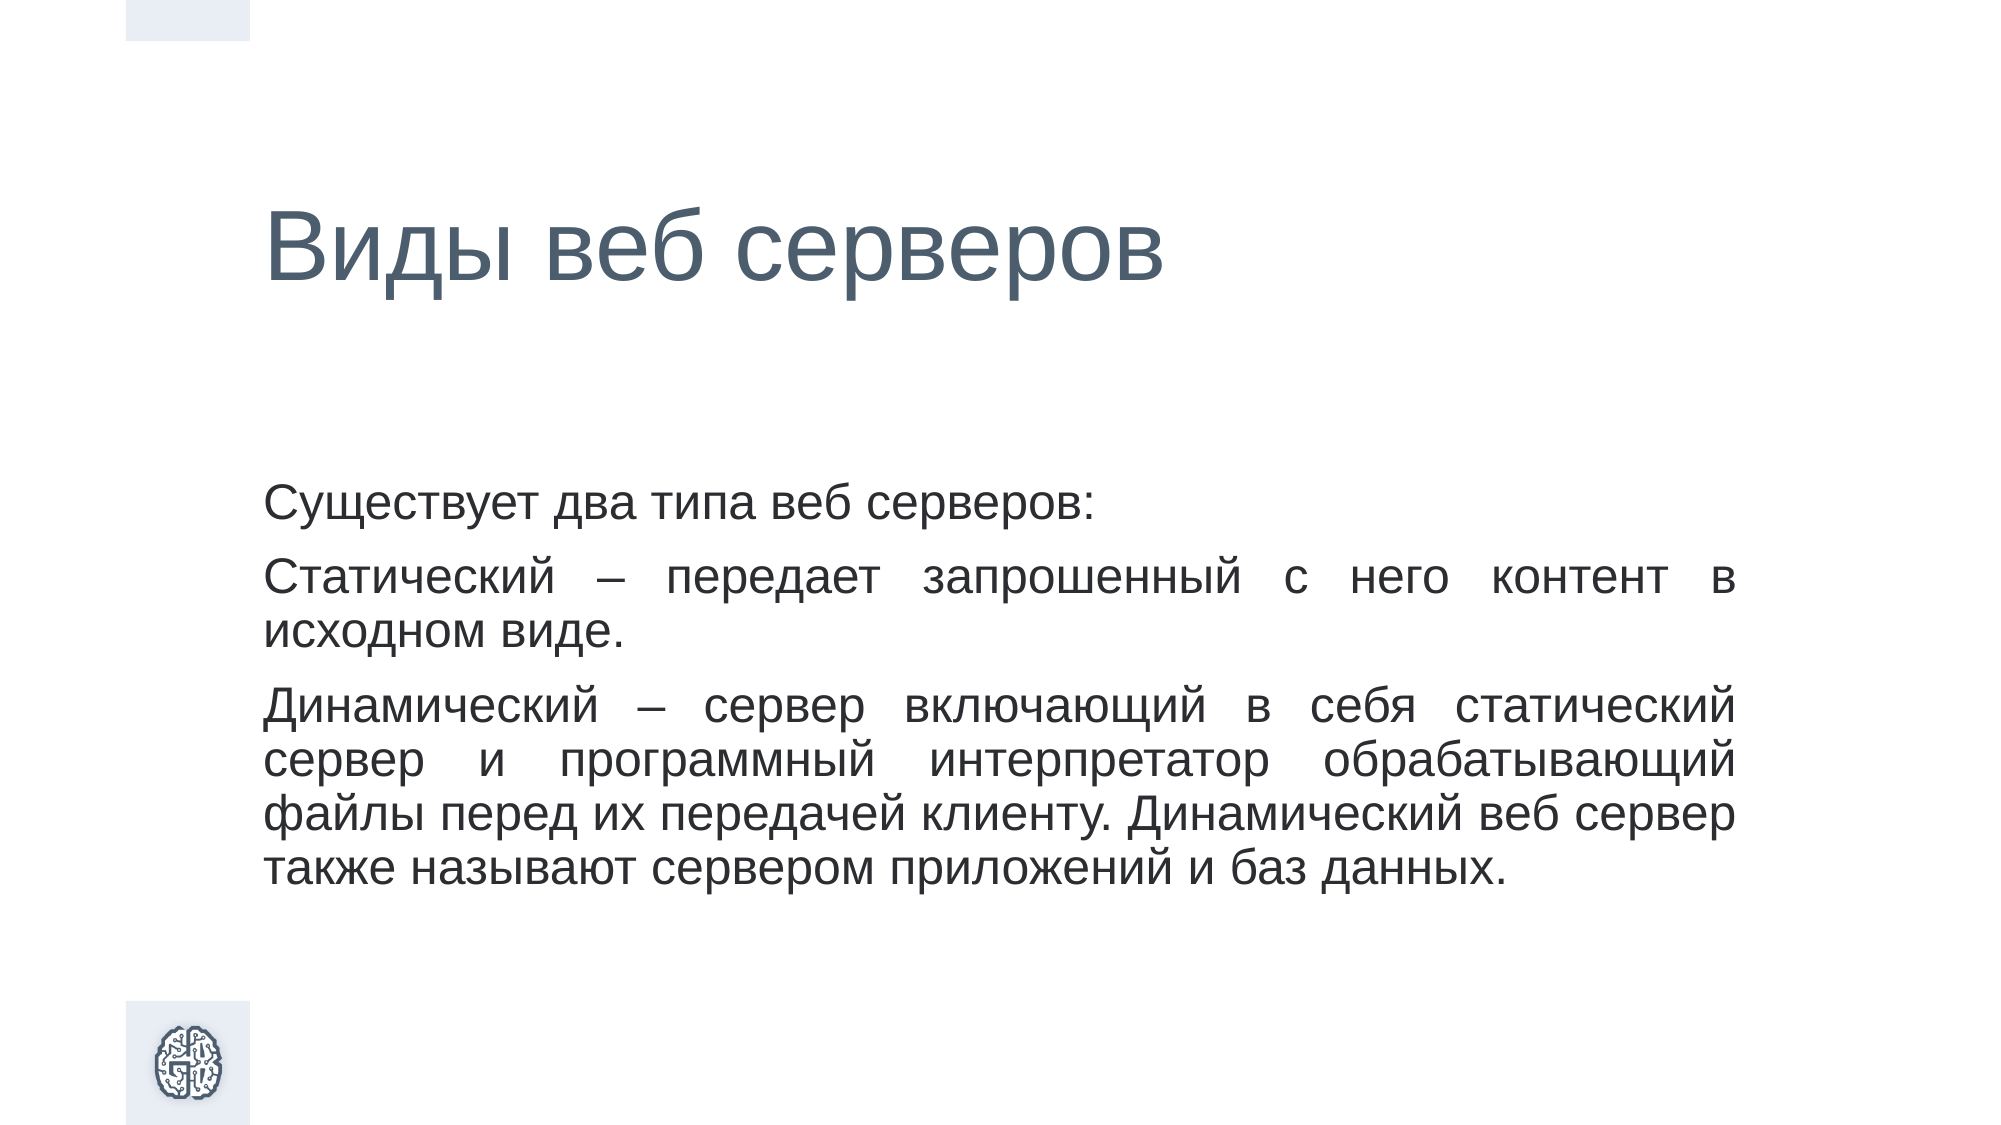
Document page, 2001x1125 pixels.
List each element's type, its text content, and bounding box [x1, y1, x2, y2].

title Виды веб серверов [248, 124, 1752, 372]
picture [144, 1016, 232, 1110]
list Существует два типа веб серверов: Статический – передает запрошенный с него контент в исходном виде. Динамический – сервер включающий в себя статический сервер и программный интерпретатор обрабатывающий файлы перед их передачей клиенту. Динамический веб сервер также называют сервером приложений и баз данных. [248, 431, 1752, 941]
